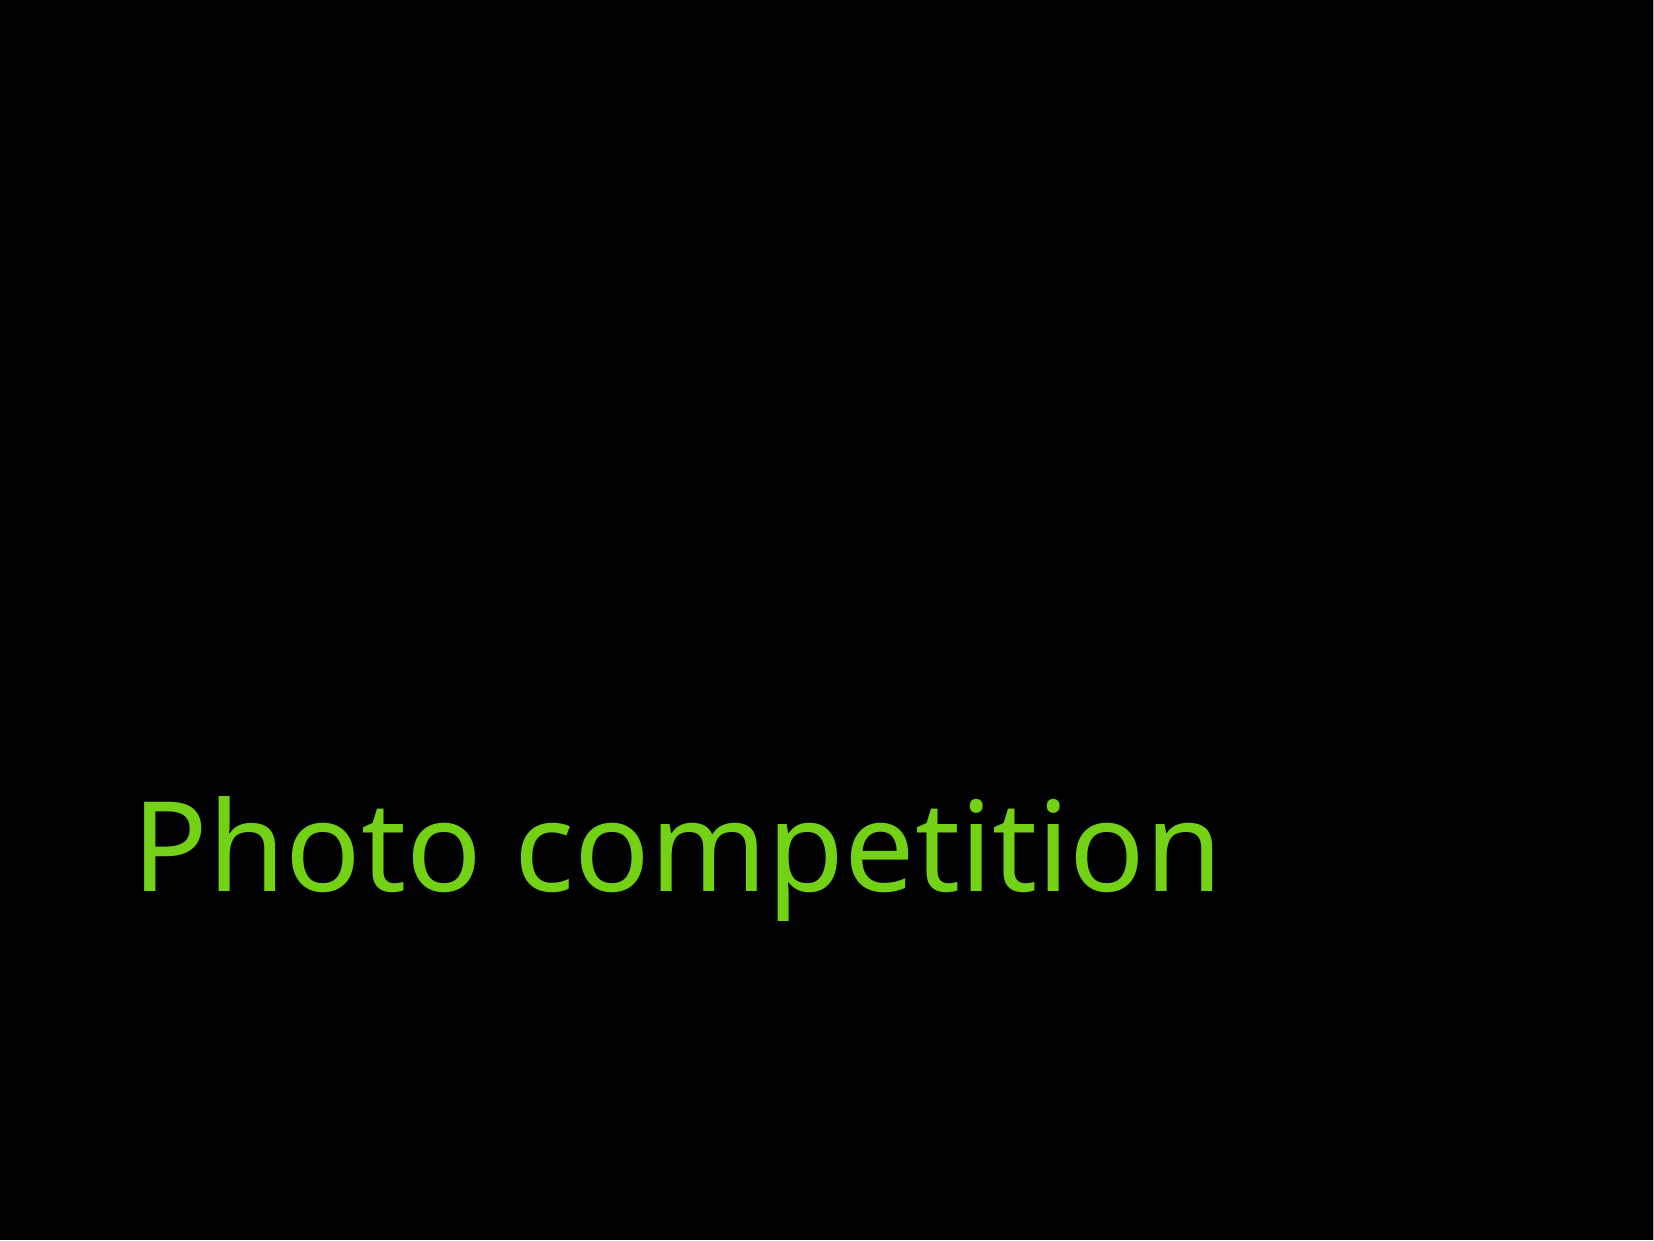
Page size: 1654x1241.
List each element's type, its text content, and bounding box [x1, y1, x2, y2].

text_box Photo competition [118, 129, 1536, 928]
